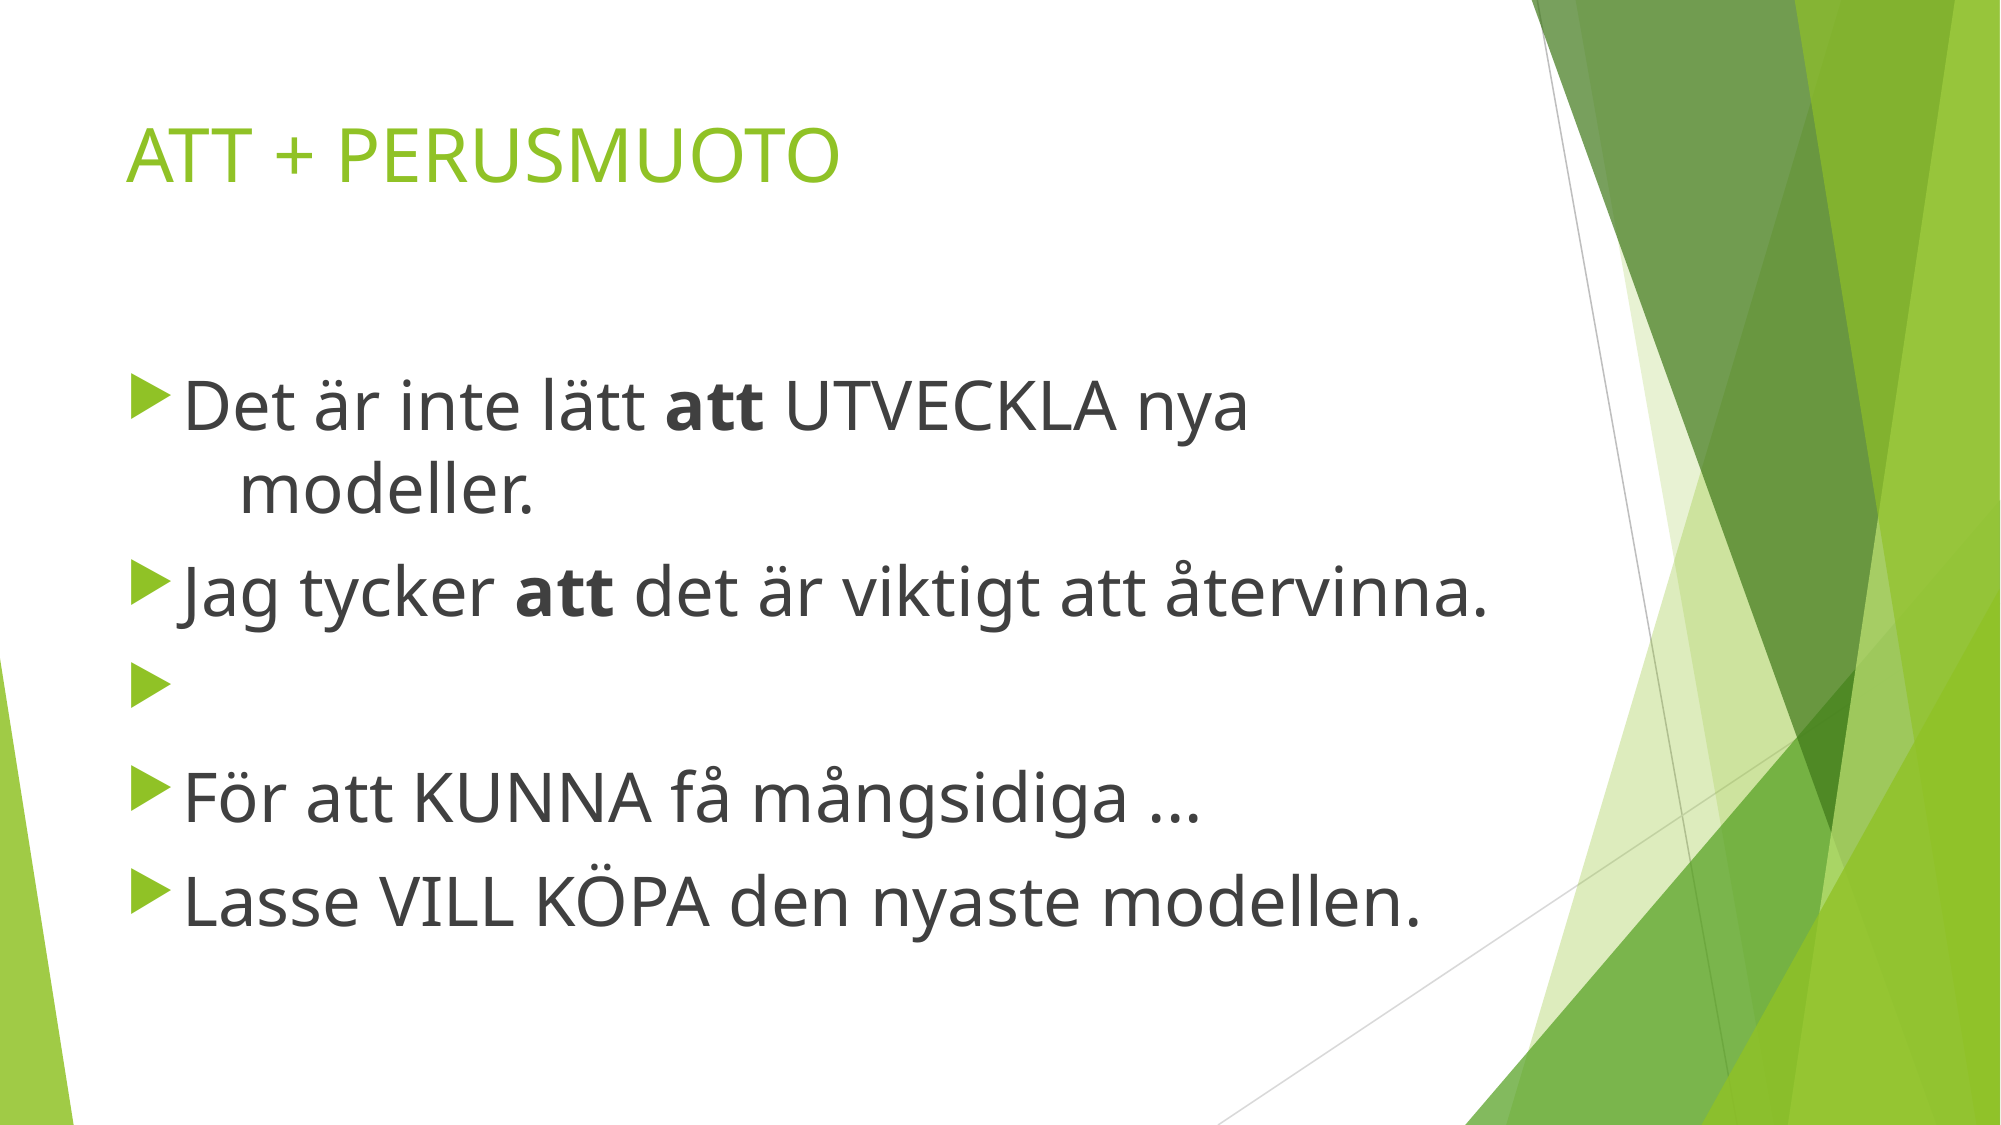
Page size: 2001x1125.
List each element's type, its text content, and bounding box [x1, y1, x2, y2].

list Det är inte lätt att UTVECKLA nya modeller. Jag tycker att det är viktigt att återvinna. För att KUNNA få mångsidiga ... Lasse VILL KÖPA den nyaste modellen. [111, 354, 1522, 992]
title ATT + PERUSMUOTO [111, 99, 1522, 317]
